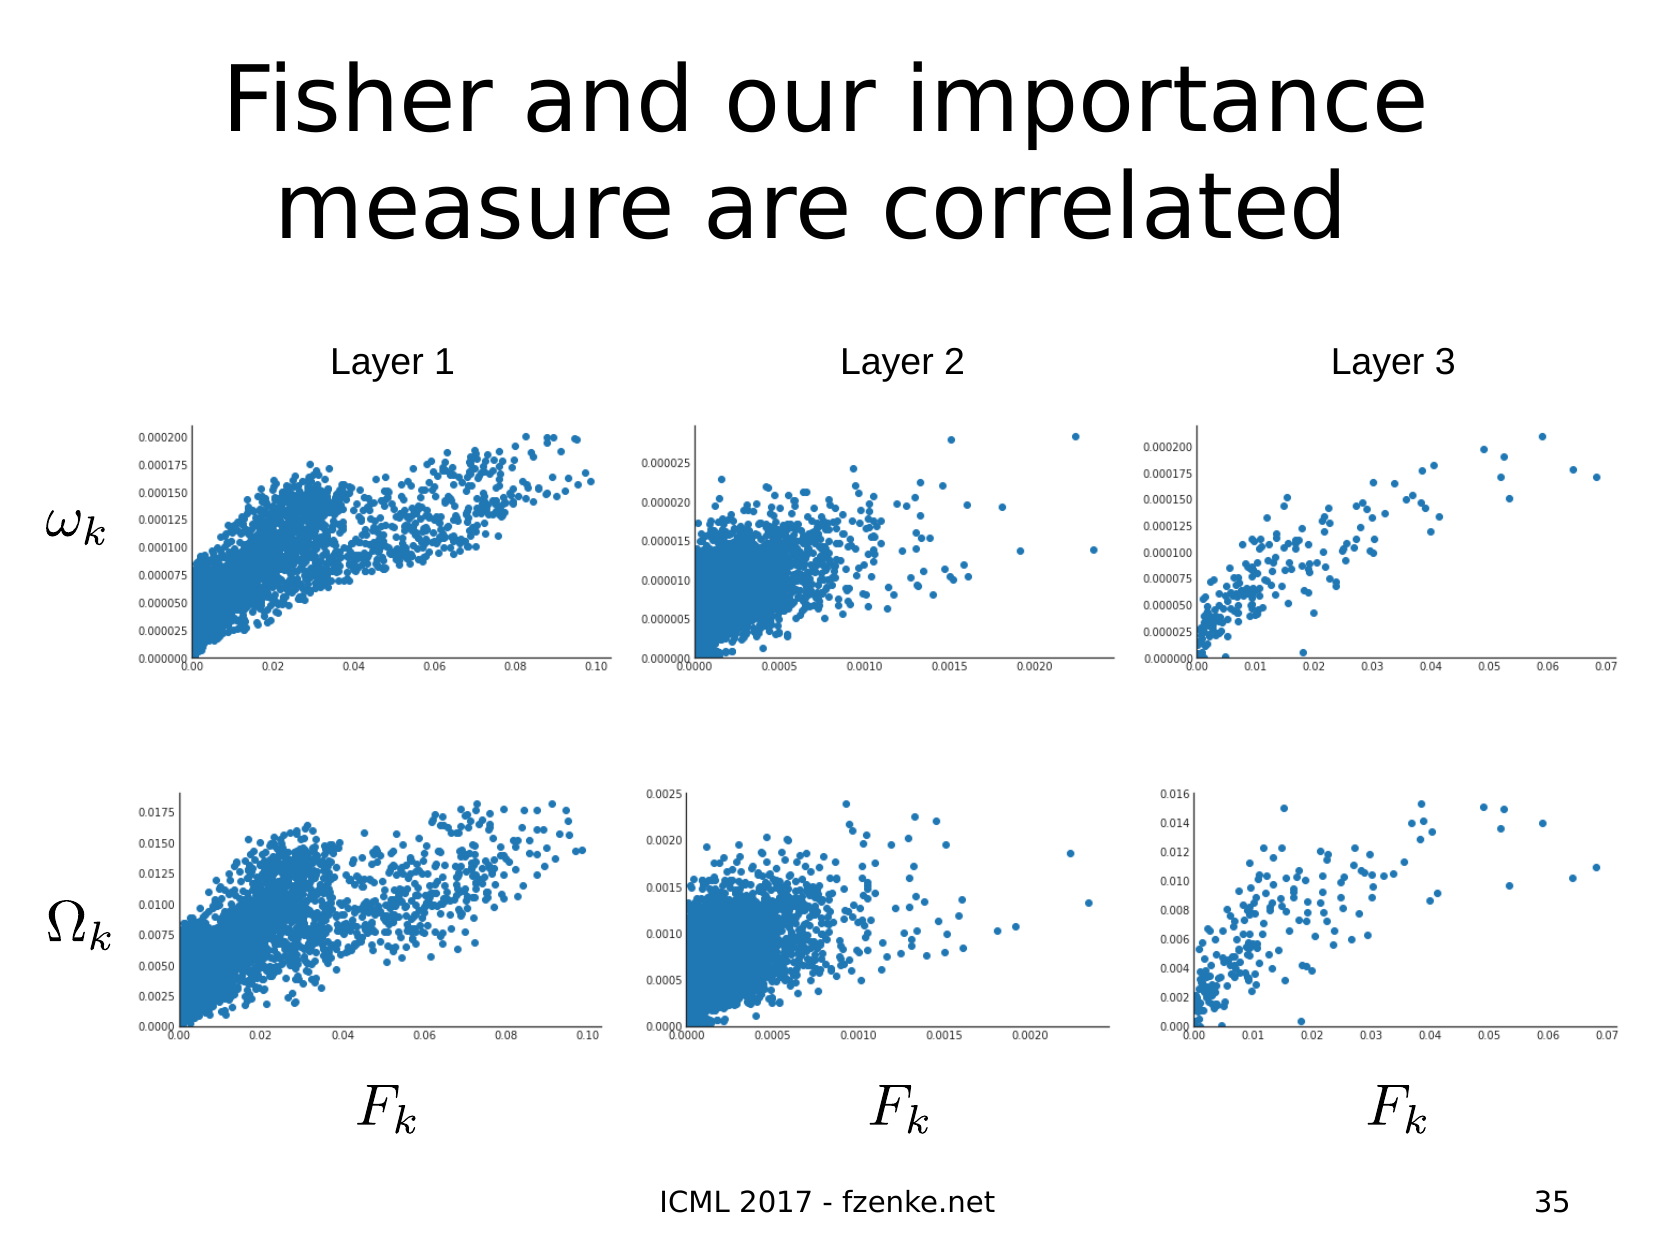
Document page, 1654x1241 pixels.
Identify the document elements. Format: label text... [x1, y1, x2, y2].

picture [130, 418, 1626, 680]
text_box Layer 1 [315, 333, 470, 391]
text_box Layer 3 [1316, 333, 1471, 391]
picture [130, 782, 1626, 1049]
text_box [1365, 1085, 1429, 1134]
title Fisher and our importance measure are correlated [82, 45, 1571, 261]
text_box [354, 1085, 418, 1134]
text_box Layer 2 [825, 333, 980, 391]
text_box [45, 900, 114, 951]
text_box [45, 510, 108, 546]
text_box [867, 1085, 931, 1134]
